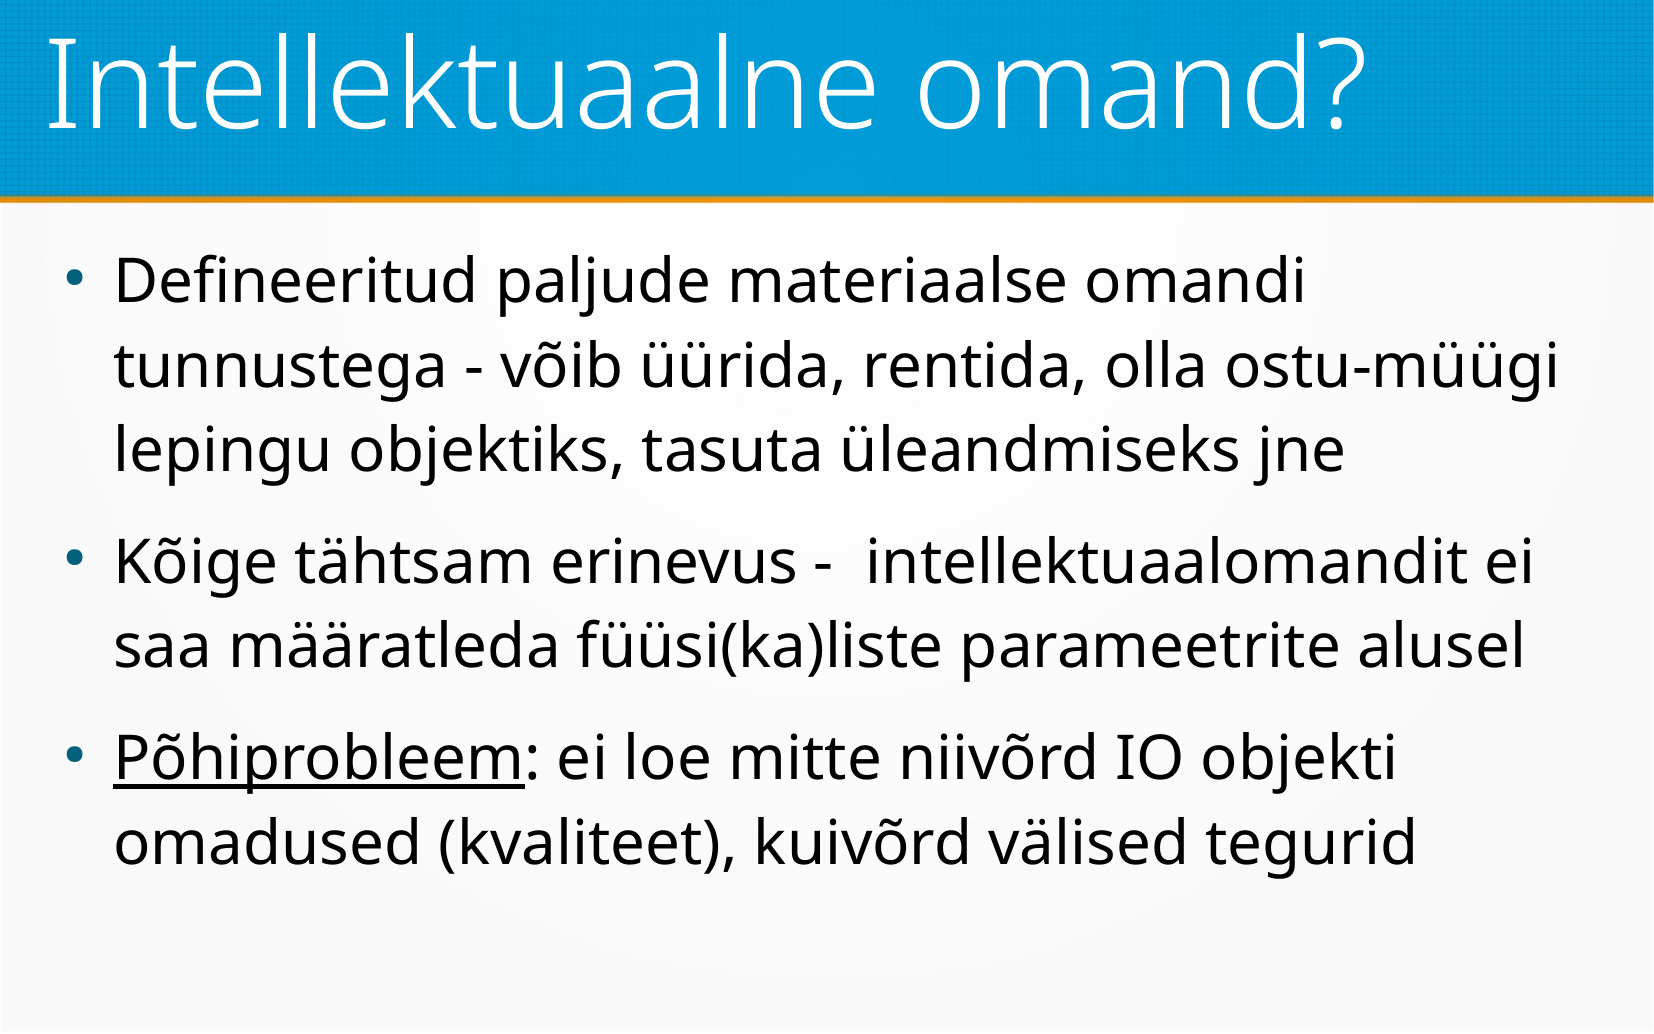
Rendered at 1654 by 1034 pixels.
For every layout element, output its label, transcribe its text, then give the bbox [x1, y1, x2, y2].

picture [0, 195, 1654, 1034]
list Defineeritud paljude materiaalse omandi tunnustega - võib üürida, rentida, olla ostu-müügi lepingu objektiks, tasuta üleandmiseks jne Kõige tähtsam erinevus - intellektuaalomandit ei saa määratleda füüsi(ka)liste parameetrite alusel Põhiprobleem: ei loe mitte niivõrd IO objekti omadused (kvaliteet), kuivõrd välised tegurid [47, 236, 1607, 1002]
title Intellektuaalne omand? [43, 0, 1619, 166]
